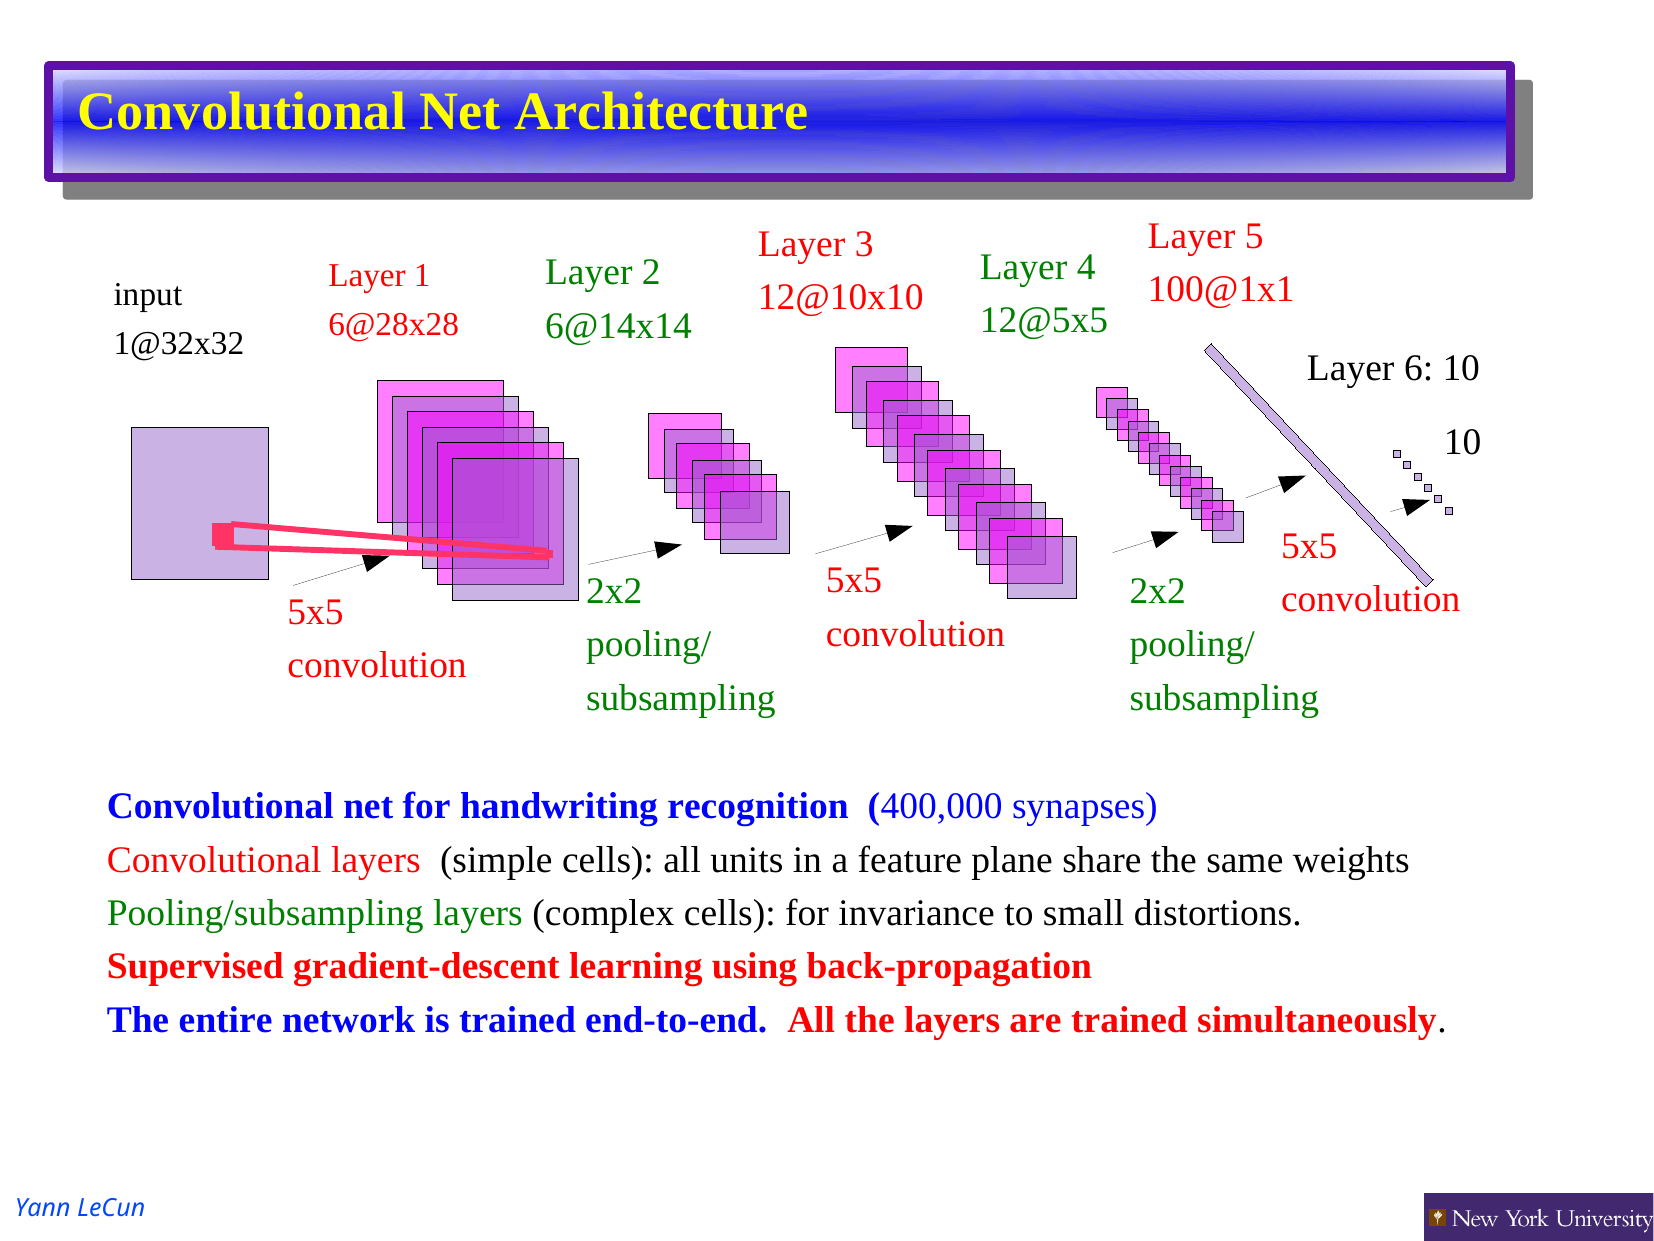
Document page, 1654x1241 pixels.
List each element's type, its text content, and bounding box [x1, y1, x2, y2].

text_box Layer 5 100@1x1 [1147, 214, 1295, 331]
text_box Layer 2 6@14x14 [545, 251, 711, 382]
text_box [131, 427, 269, 580]
text_box [1096, 387, 1244, 543]
text_box [1414, 473, 1422, 481]
text_box [648, 413, 790, 554]
text_box [1204, 343, 1381, 524]
text_box [835, 347, 1077, 599]
text_box Layer 6: 10 [1306, 346, 1546, 403]
text_box [1393, 450, 1401, 458]
text_box 5x5 convolution [825, 559, 1030, 762]
text_box Layer 4 12@5x5 [979, 246, 1124, 363]
text_box [1434, 495, 1442, 503]
text_box Convolutional Net Architecture [48, 65, 1511, 178]
text_box [377, 380, 579, 601]
text_box 10 [1443, 420, 1482, 480]
text_box 2x2 pooling/ subsampling [585, 569, 801, 731]
text_box [1424, 484, 1432, 492]
text_box 2x2 pooling/ subsampling [1129, 570, 1344, 731]
picture [1424, 1193, 1654, 1241]
text_box 5x5 convolution [287, 590, 492, 725]
text_box [1403, 461, 1411, 469]
text_box Layer 1 6@28x28 [328, 256, 484, 374]
text_box [1445, 507, 1453, 515]
text_box input 1@32x32 [113, 275, 280, 408]
text_box 5x5 convolution [1281, 524, 1527, 705]
text_box Layer 3 12@10x10 [757, 222, 945, 339]
text_box Convolutional net for handwriting recognition (400,000 synapses) Convolutional layers (simple cells): all units in a feature plane share the same weights Pooling/subsampling layers (complex cells): for invariance to small distortions. Supervised gradient-descent learning using back-propagation The entire network is trained end-to-end. All the layers are trained simultaneously. [97, 785, 1592, 1154]
text_box [407, 542, 526, 553]
